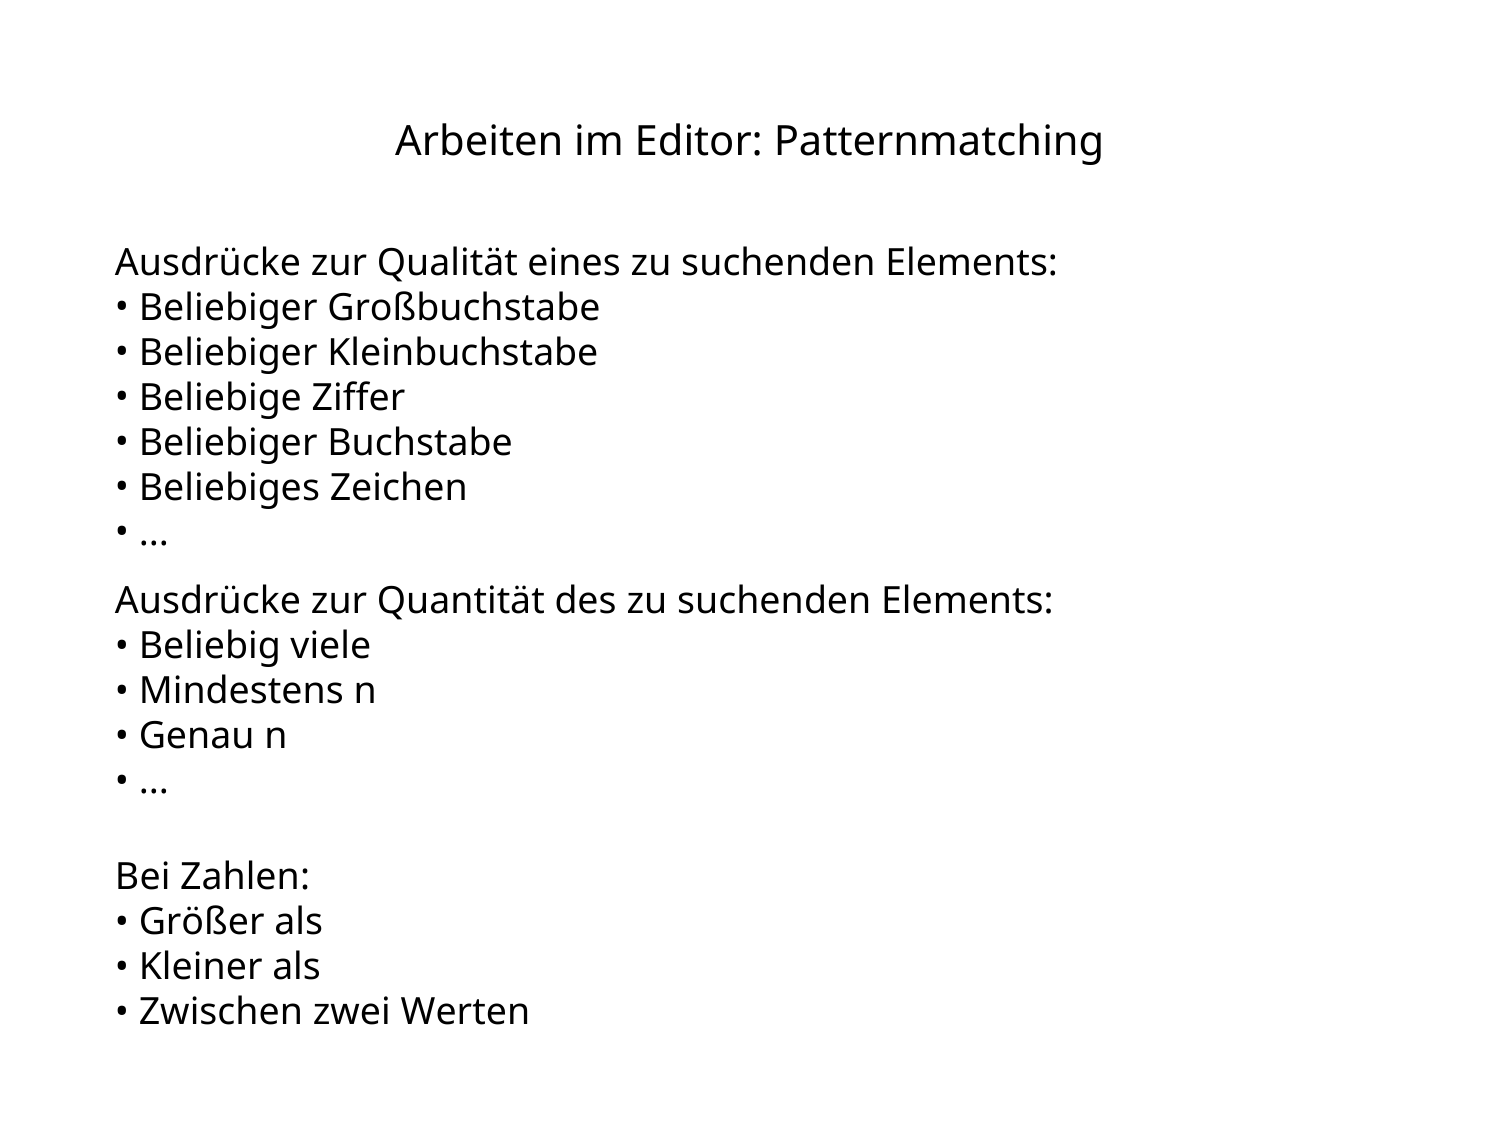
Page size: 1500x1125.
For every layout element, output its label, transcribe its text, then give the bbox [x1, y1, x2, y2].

text_box Ausdrücke zur Qualität eines zu suchenden Elements: Beliebiger Großbuchstabe Beliebiger Kleinbuchstabe Beliebige Ziffer Beliebiger Buchstabe Beliebiges Zeichen ... Ausdrücke zur Quantität des zu suchenden Elements: Beliebig viele Mindestens n Genau n ... Bei Zahlen: Größer als Kleiner als Zwischen zwei Werten [100, 233, 1199, 1040]
text_box Arbeiten im Editor: Patternmatching [75, 45, 1426, 233]
